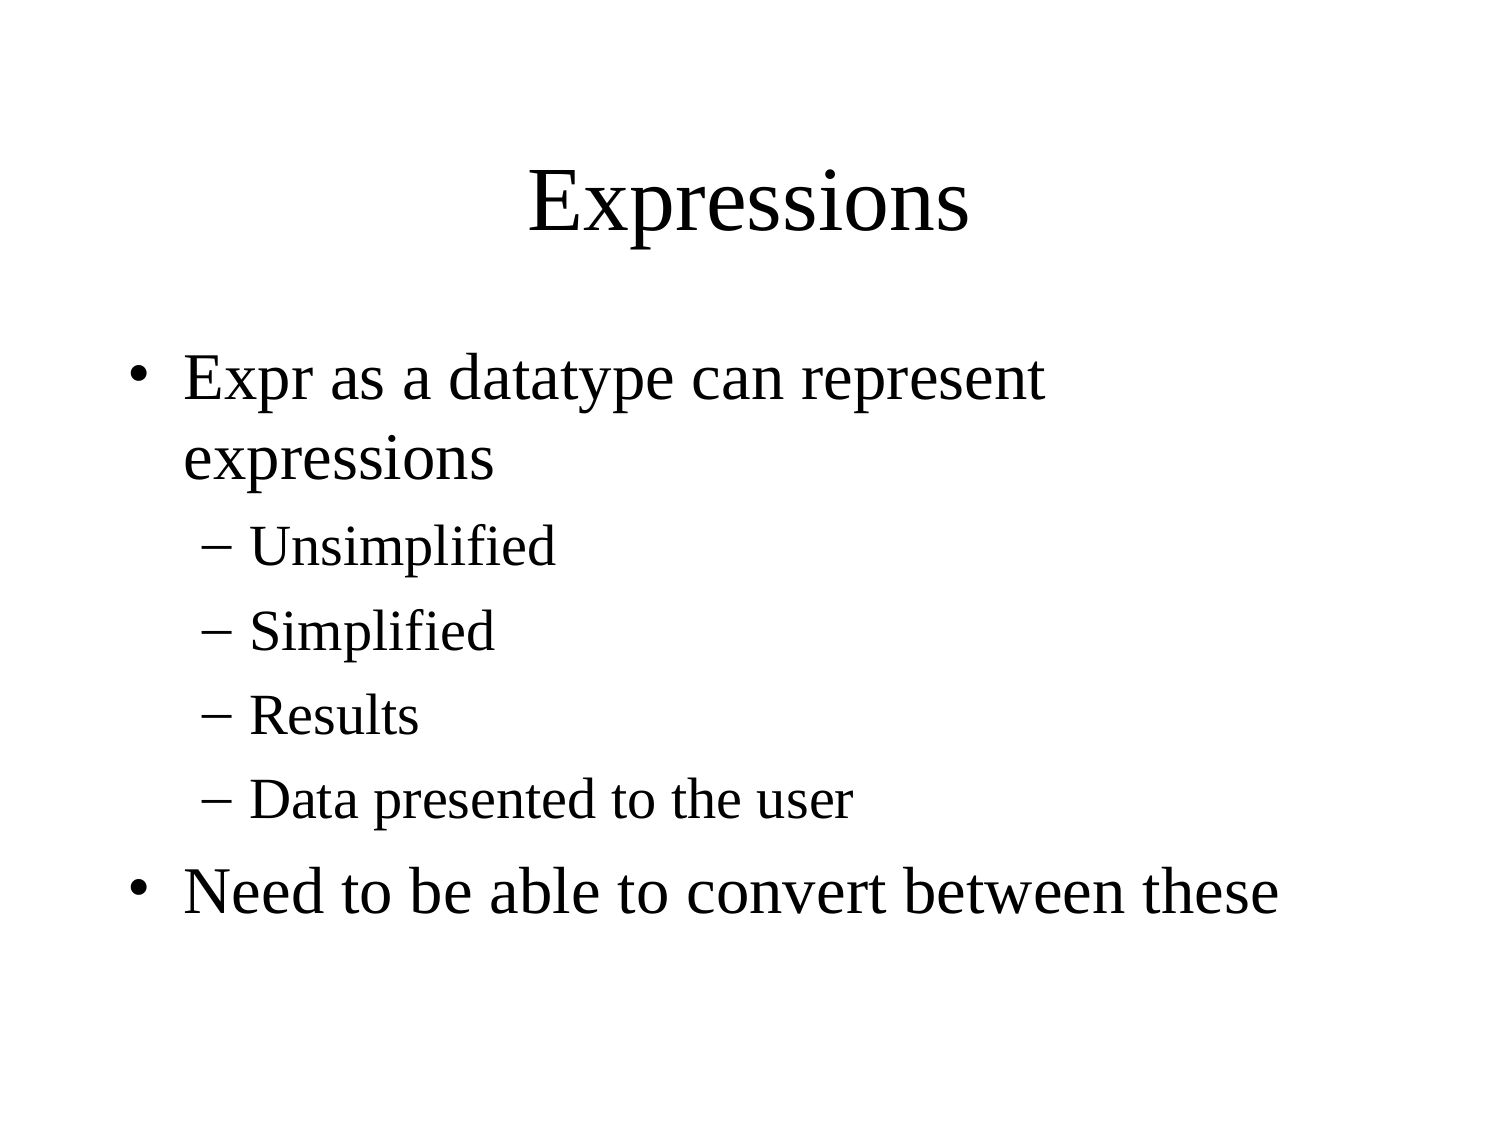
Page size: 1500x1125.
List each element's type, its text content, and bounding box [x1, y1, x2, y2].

title Expressions [112, 99, 1388, 288]
list Expr as a datatype can represent expressions Unsimplified Simplified Results Data presented to the user Need to be able to convert between these [112, 324, 1388, 1000]
